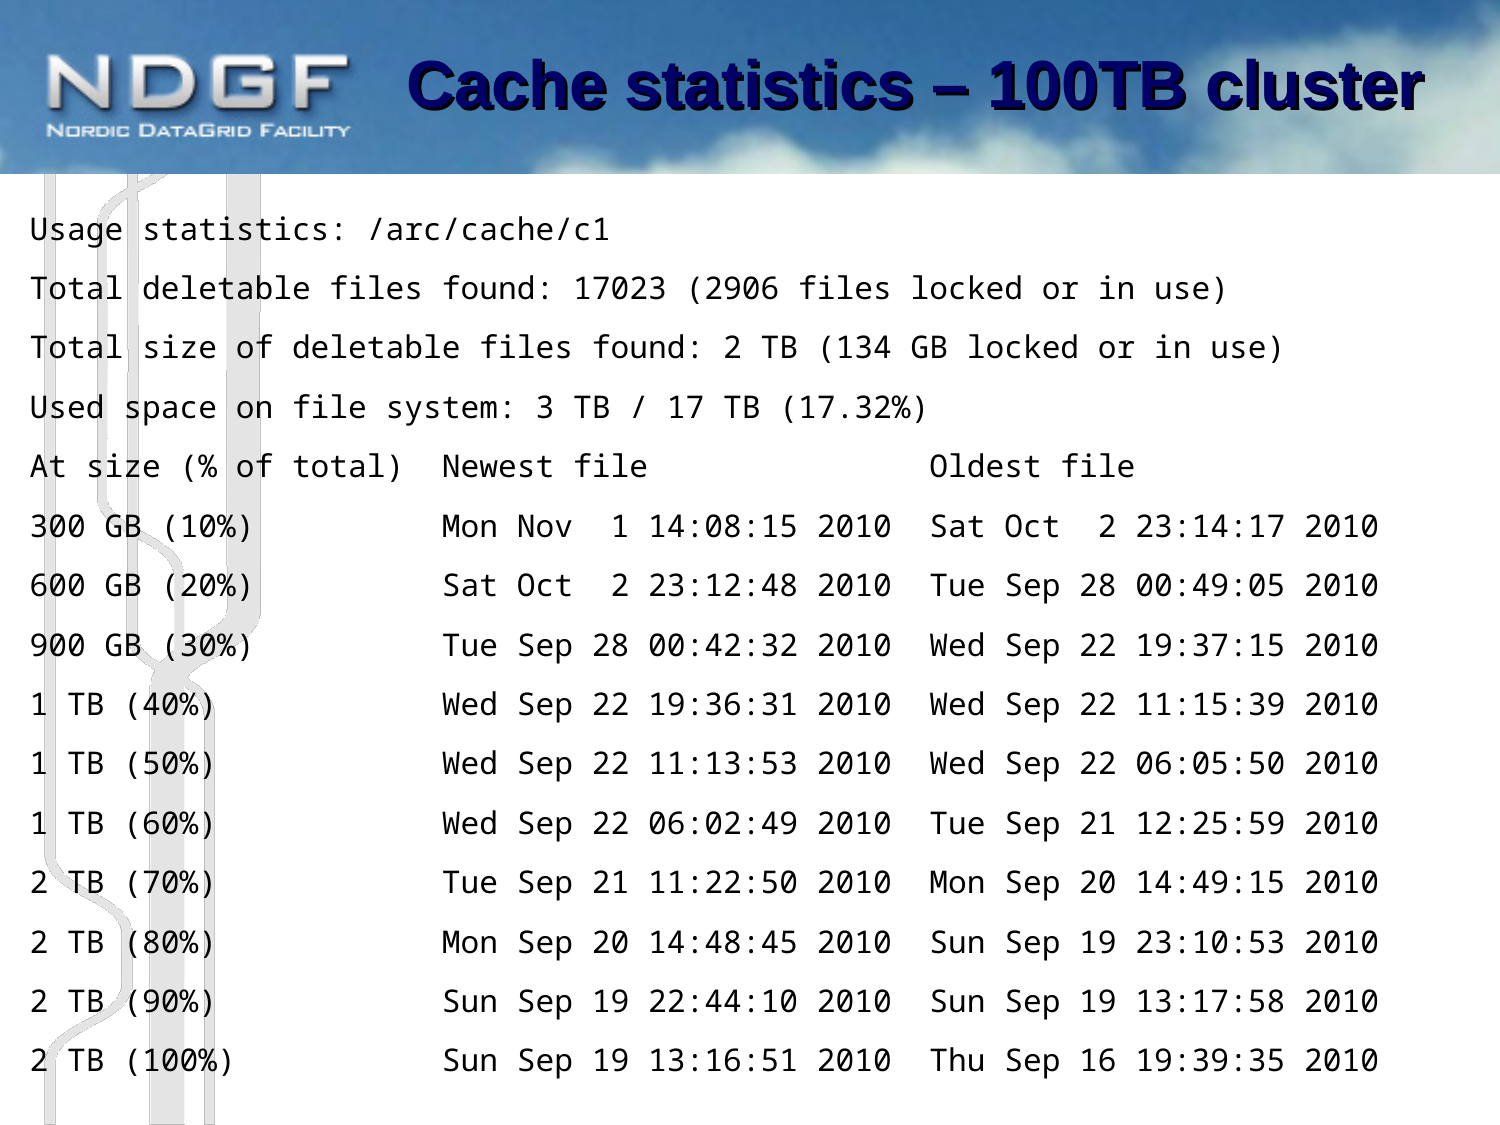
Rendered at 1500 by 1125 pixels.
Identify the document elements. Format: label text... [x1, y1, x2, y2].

picture [0, 0, 1500, 206]
title Cache statistics – 100TB cluster [372, 3, 1459, 165]
list Usage statistics: /arc/cache/c1 Total deletable files found: 17023 (2906 files locked or in use) Total size of deletable files found: 2 TB (134 GB locked or in use) Used space on file system: 3 TB / 17 TB (17.32%) At size (% of total) Newest file Oldest file 300 GB (10%) Mon Nov 1 14:08:15 2010 Sat Oct 2 23:14:17 2010 600 GB (20%) Sat Oct 2 23:12:48 2010 Tue Sep 28 00:49:05 2010 900 GB (30%) Tue Sep 28 00:42:32 2010 Wed Sep 22 19:37:15 2010 1 TB (40%) Wed Sep 22 19:36:31 2010 Wed Sep 22 11:15:39 2010 1 TB (50%) Wed Sep 22 11:13:53 2010 Wed Sep 22 06:05:50 2010 1 TB (60%) Wed Sep 22 06:02:49 2010 Tue Sep 21 12:25:59 2010 2 TB (70%) Tue Sep 21 11:22:50 2010 Mon Sep 20 14:49:15 2010 2 TB (80%) Mon Sep 20 14:48:45 2010 Sun Sep 19 23:10:53 2010 2 TB (90%) Sun Sep 19 22:44:10 2010 Sun Sep 19 13:17:58 2010 2 TB (100%) Sun Sep 19 13:16:51 2010 Thu Sep 16 19:39:35 2010 [29, 206, 1463, 1034]
